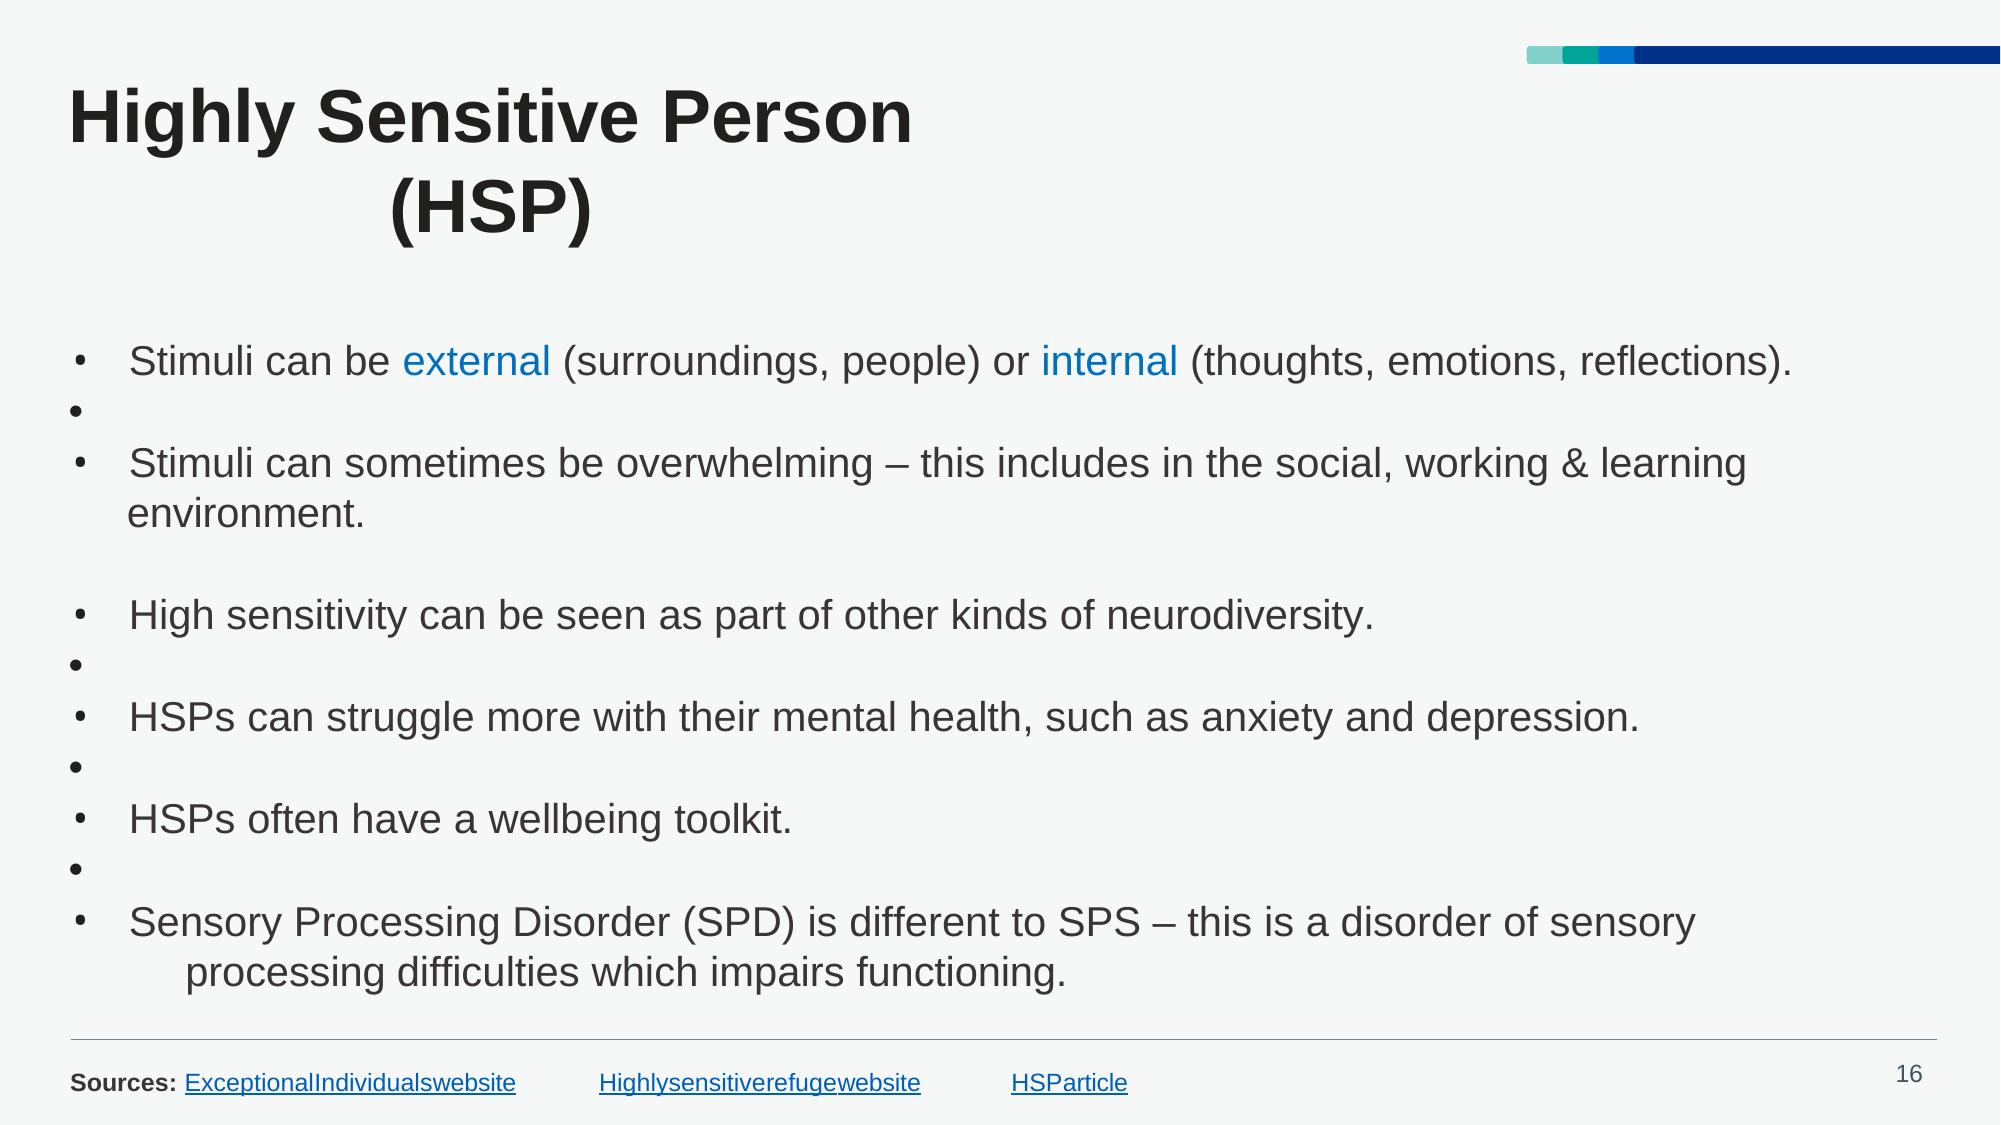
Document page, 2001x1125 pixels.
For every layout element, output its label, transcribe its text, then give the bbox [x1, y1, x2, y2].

text_box [1889, 1057, 1932, 1091]
text_box Sources: Exceptional Individuals website [68, 1067, 531, 1100]
text_box HSP article [1009, 1067, 1138, 1100]
title Highly Sensitive Person (HSP) [66, 65, 1127, 161]
text_box Highly sensitive refuge website [597, 1067, 945, 1100]
text_box Stimuli can be external (surroundings, people) or internal (thoughts, emotions, reflections). Stimuli can sometimes be overwhelming – this includes in the social, working & learning environment. High sensitivity can be seen as part of other kinds of neurodiversity. HSPs can struggle more with their mental health, such as anxiety and depression. HSPs often have a wellbeing toolkit. Sensory Processing Disorder (SPD) is different to SPS – this is a disorder of sensory processing difficulties which impairs functioning. [68, 331, 1904, 987]
